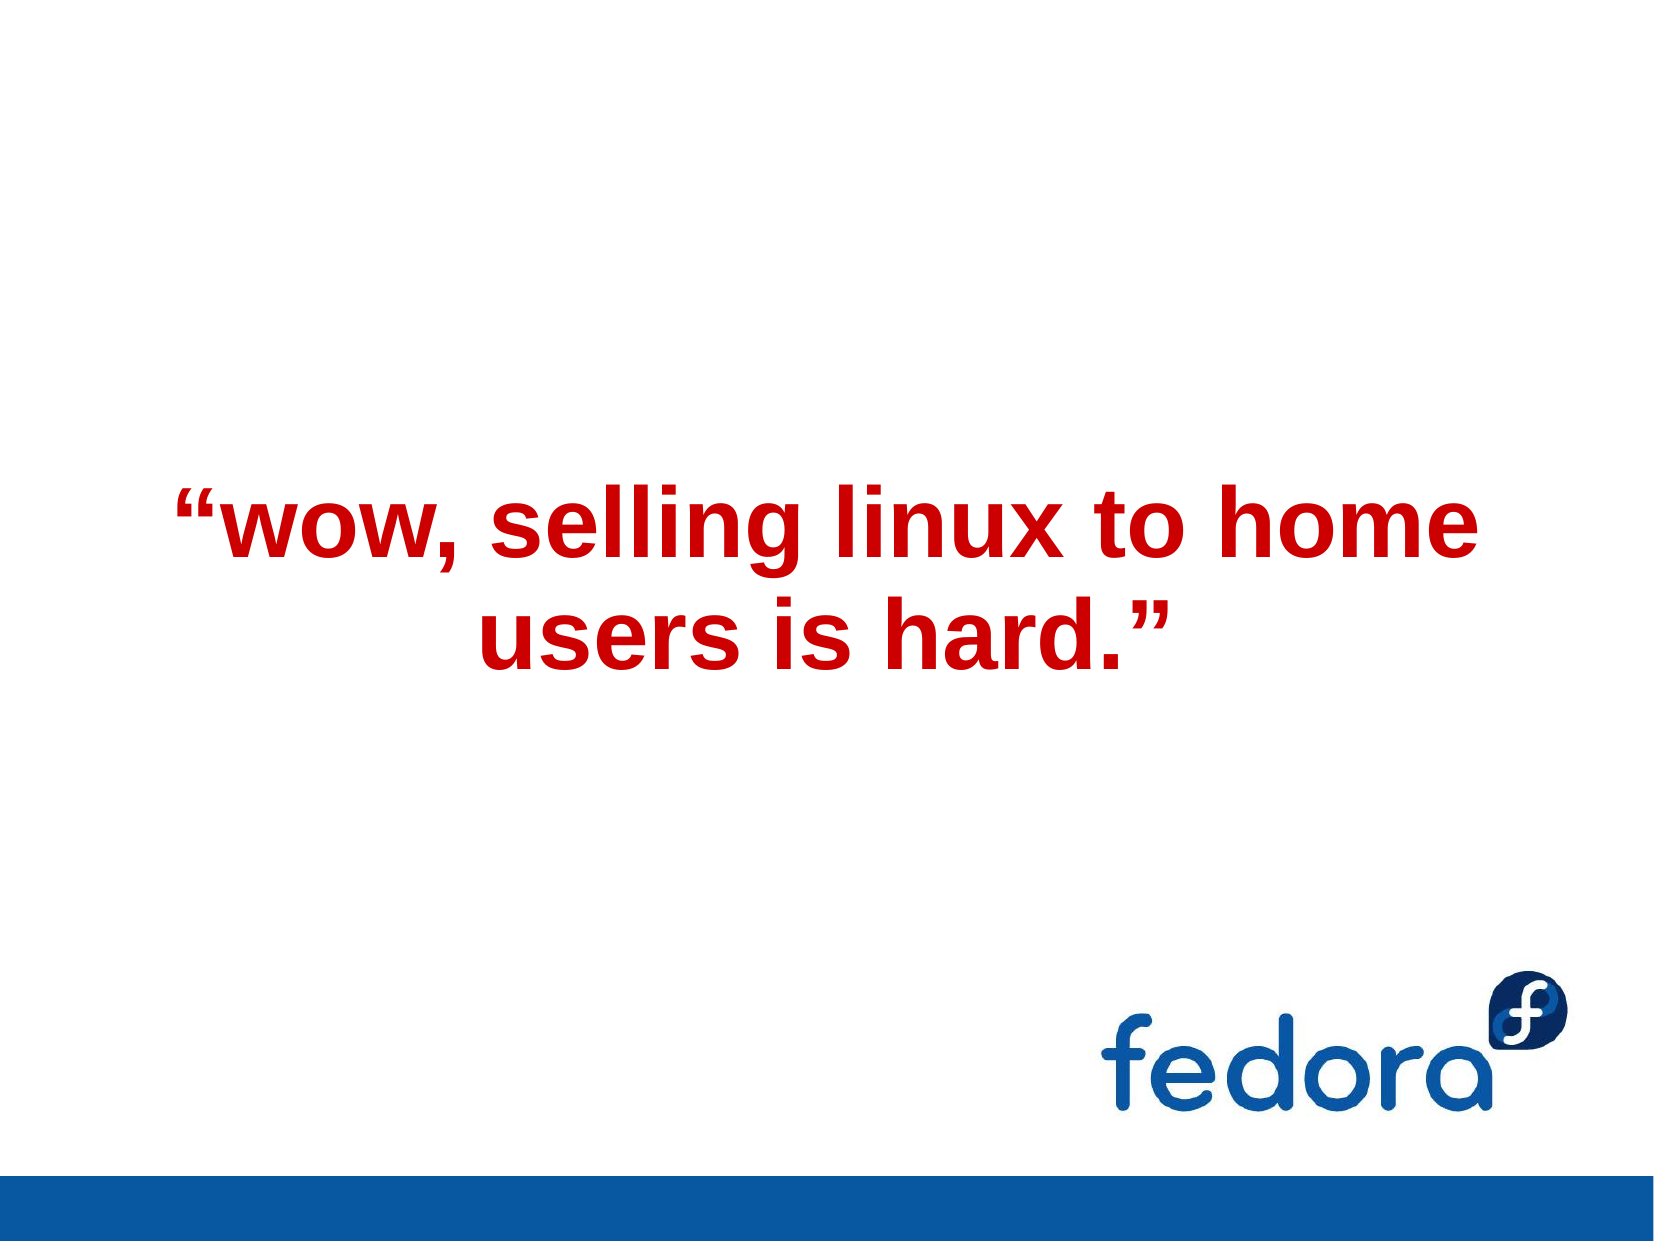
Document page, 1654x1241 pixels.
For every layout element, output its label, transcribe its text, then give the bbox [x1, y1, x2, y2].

picture [1087, 958, 1576, 1125]
title “wow, selling linux to home users is hard.” [82, 49, 1571, 1109]
picture [0, 1176, 1654, 1241]
